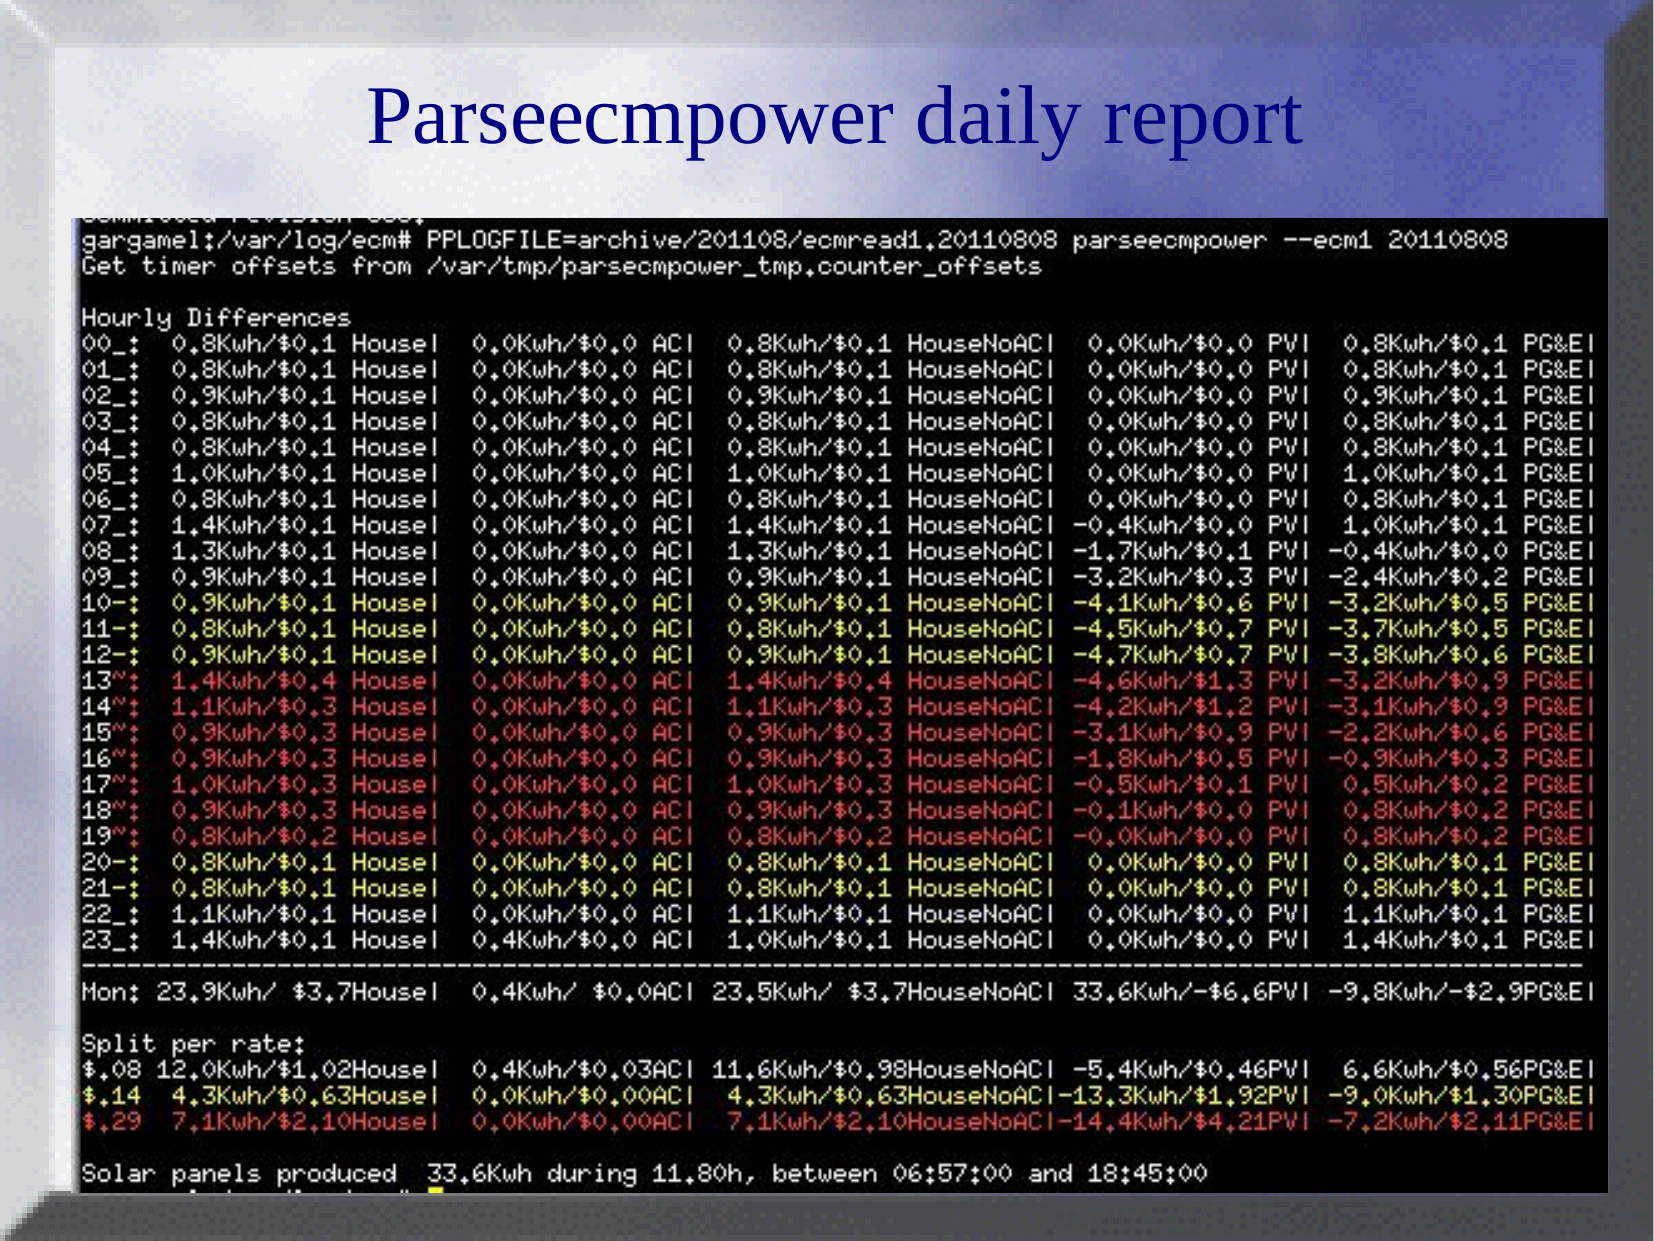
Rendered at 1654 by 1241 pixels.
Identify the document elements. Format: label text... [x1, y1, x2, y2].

title Parseecmpower daily report [120, 67, 1552, 165]
picture [0, 0, 1654, 1241]
